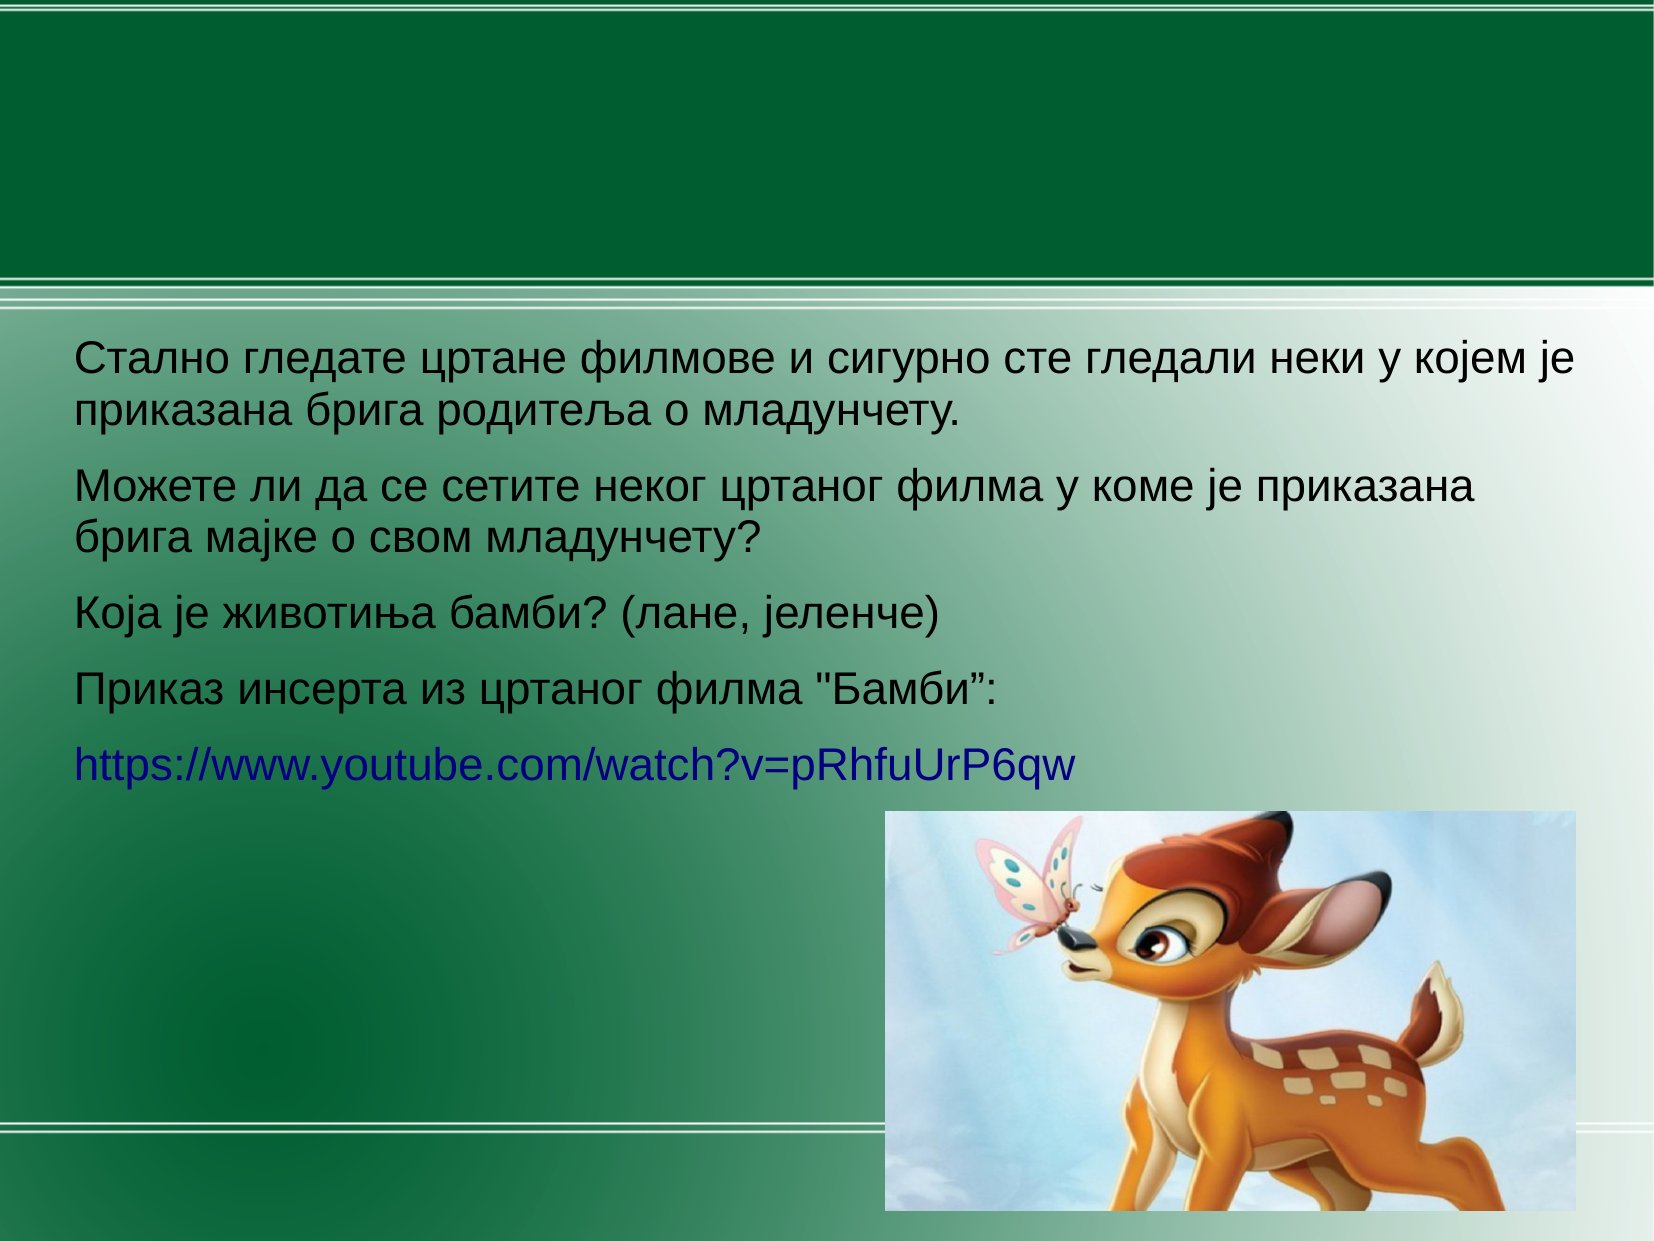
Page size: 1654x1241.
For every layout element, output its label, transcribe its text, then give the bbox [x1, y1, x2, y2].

picture [0, 0, 1654, 1241]
text_box Стално гледате цртане филмове и сигурно сте гледали неки у којем је приказана брига родитеља о младунчету. Можете ли да се сетите неког цртаног филма у коме је приказана брига мајке о свом младунчету? Која је животиња бамби? (лане, јеленче) Приказ инсерта из цртаног филма "Бамби”: https://www.youtube.com/watch?v=pRhfuUrP6qw [59, 324, 1595, 946]
